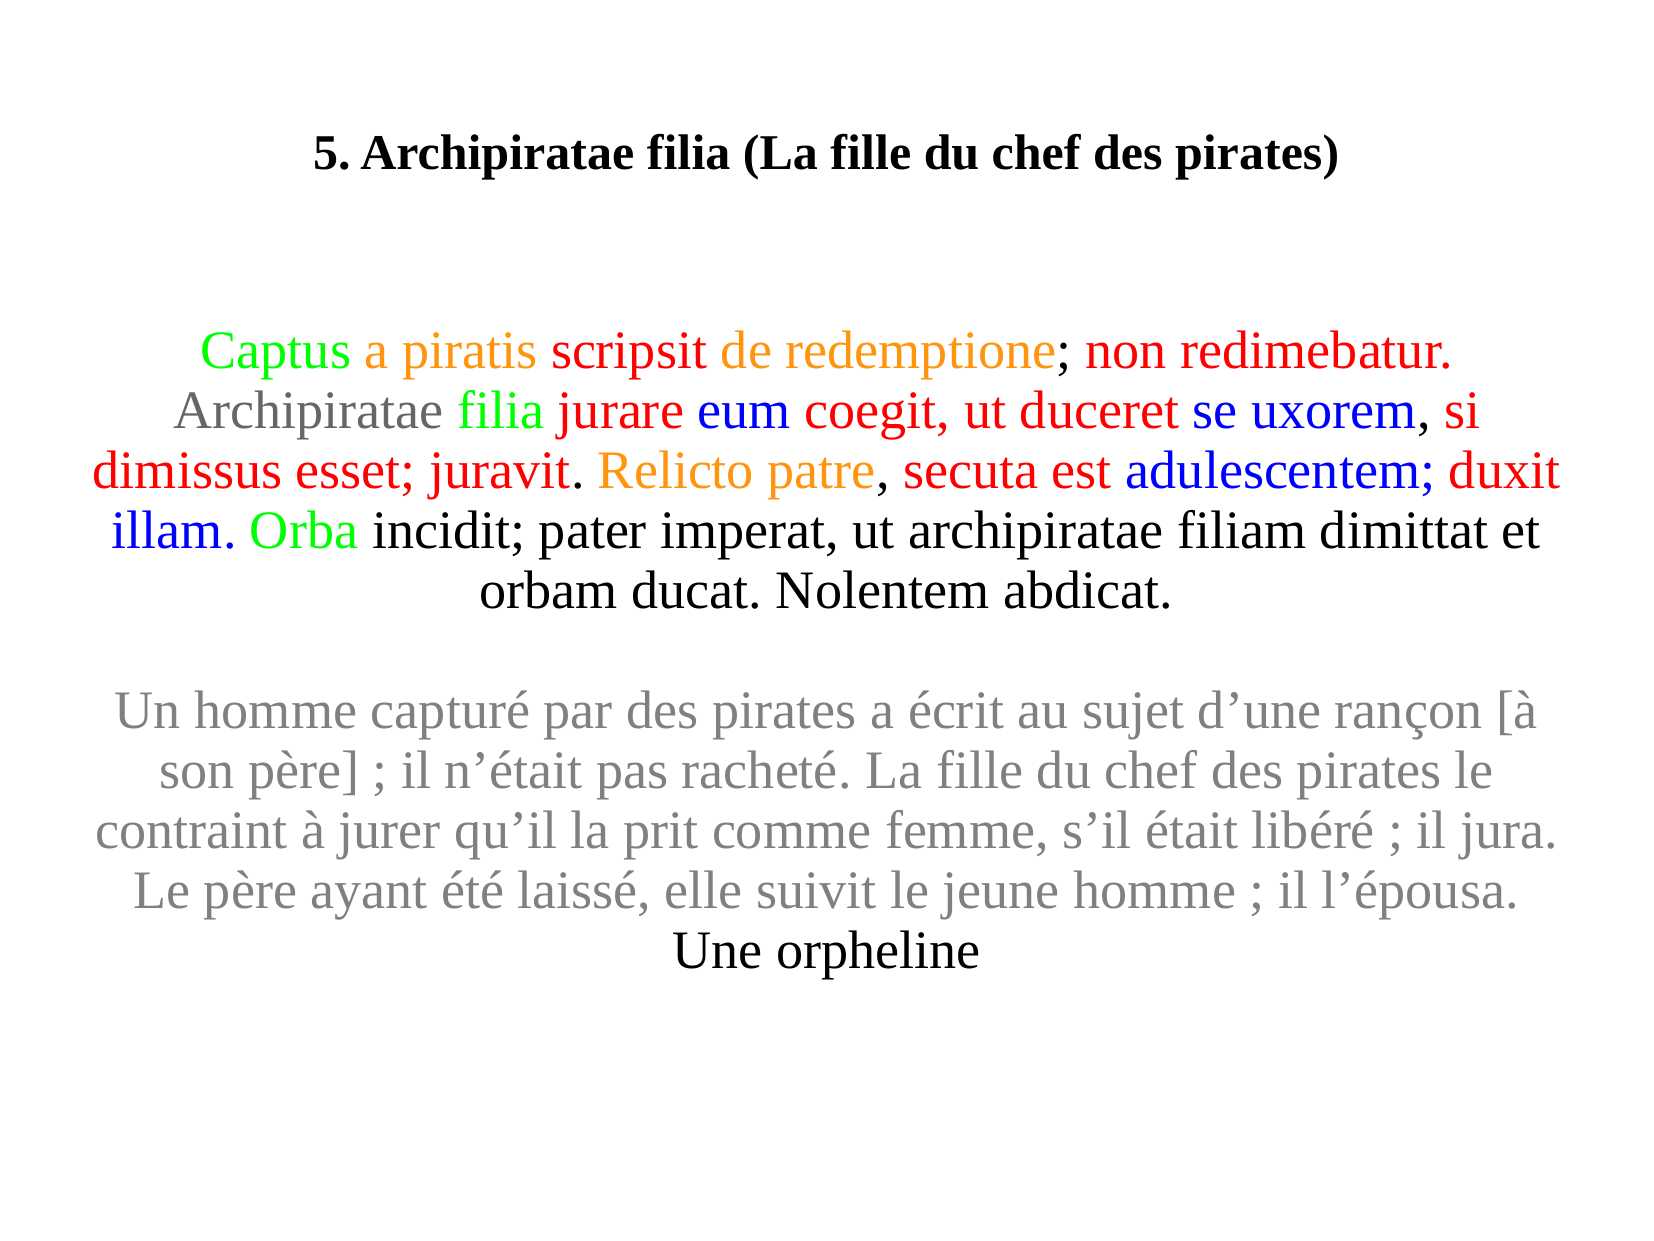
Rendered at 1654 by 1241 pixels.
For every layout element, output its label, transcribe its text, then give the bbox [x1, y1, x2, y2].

title 5. Archipiratae filia (La fille du chef des pirates) [82, 49, 1571, 257]
subtitle Captus a piratis scripsit de redemptione; non redimebatur. Archipiratae filia jurare eum coegit, ut duceret se uxorem, si dimissus esset; juravit. Relicto patre, secuta est adulescentem; duxit illam. Orba incidit; pater imperat, ut archipiratae filiam dimittat et orbam ducat. Nolentem abdicat. Un homme capturé par des pirates a écrit au sujet d’une rançon [à son père] ; il n’était pas racheté. La fille du chef des pirates le contraint à jurer qu’il la prit comme femme, s’il était libéré ; il jura. Le père ayant été laissé, elle suivit le jeune homme ; il l’épousa. Une orpheline [82, 290, 1571, 1010]
